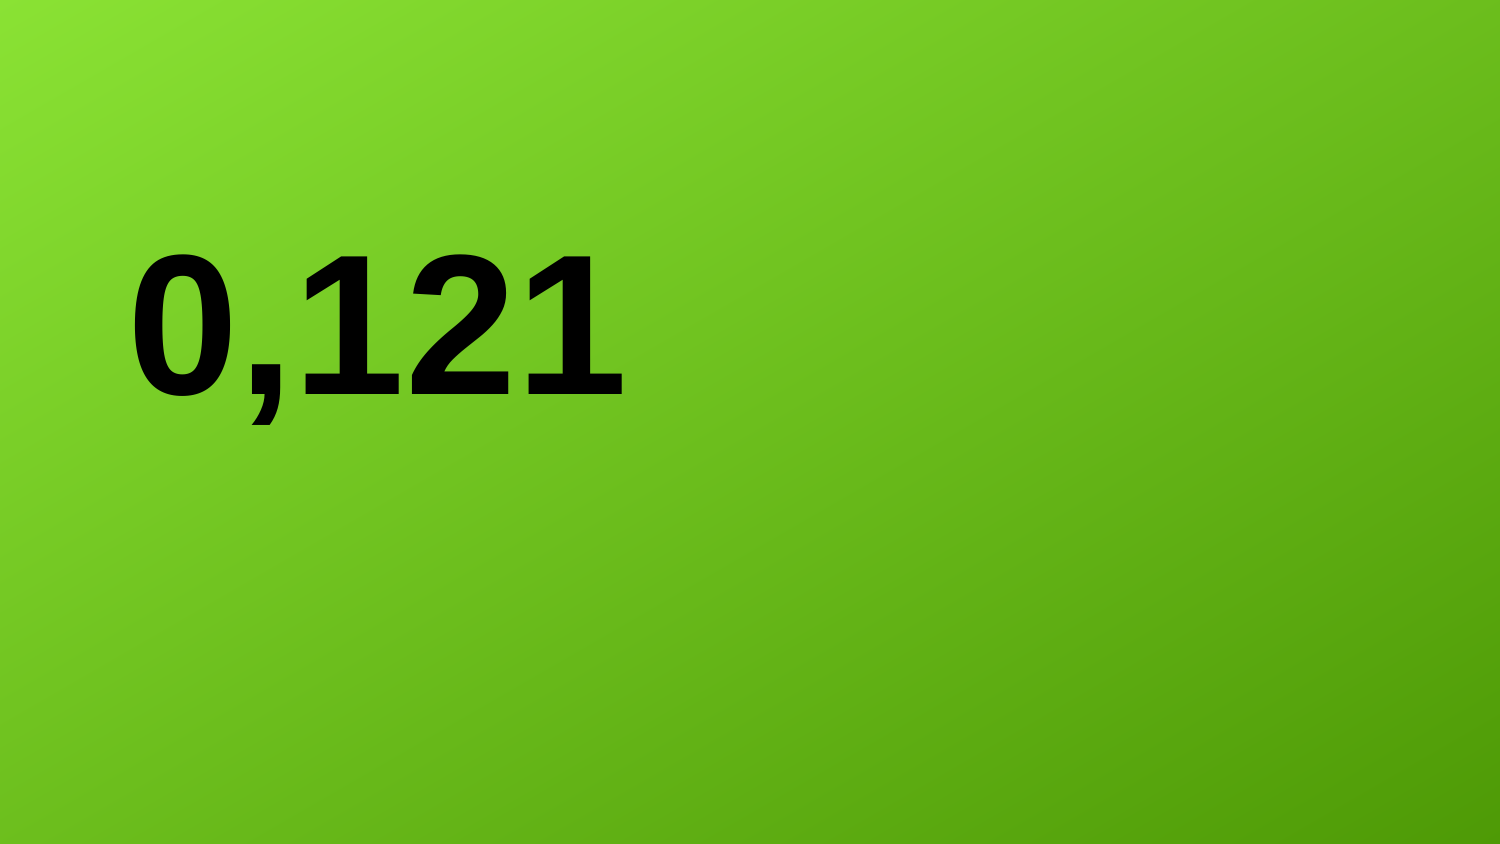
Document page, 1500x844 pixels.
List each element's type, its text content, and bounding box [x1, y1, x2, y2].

text_box 0,121 [162, 276, 202, 374]
text_box 0,121 [112, 259, 1388, 450]
